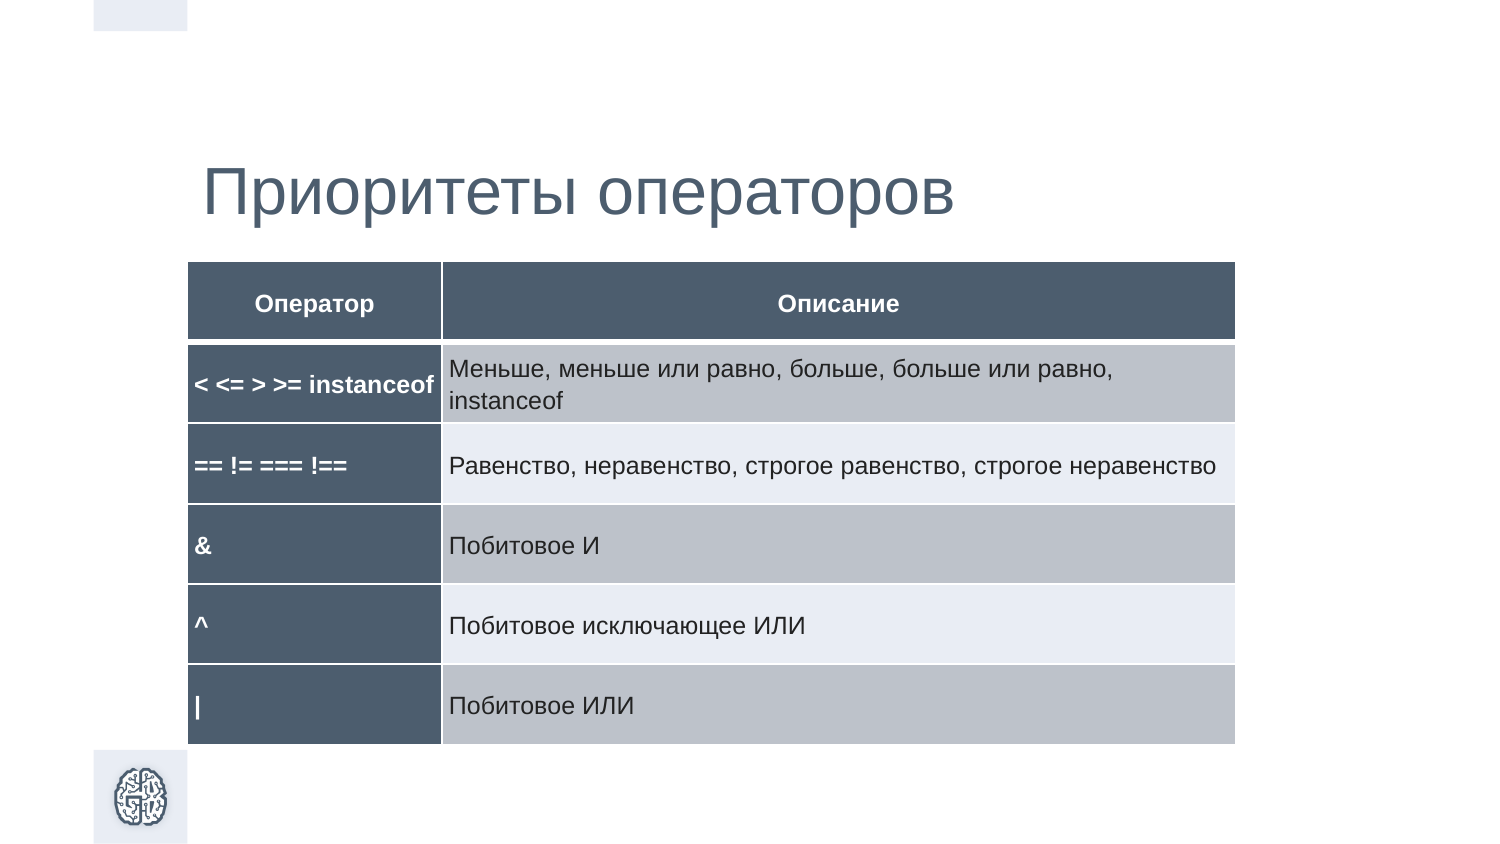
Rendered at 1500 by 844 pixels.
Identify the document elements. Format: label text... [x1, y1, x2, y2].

table_cell & [188, 505, 441, 583]
table_cell Побитовое ИЛИ [443, 665, 1235, 744]
table_cell Равенство, неравенство, строгое равенство, строгое неравенство [443, 424, 1235, 503]
picture [106, 760, 175, 834]
table_cell == != === !== [188, 424, 441, 503]
table_cell Побитовое И [443, 505, 1235, 583]
table_cell Меньше, меньше или равно, больше, больше или равно, instanceof [443, 345, 1235, 422]
table_cell Побитовое исключающее ИЛИ [443, 585, 1235, 663]
text_box Приоритеты операторов [187, 93, 1312, 282]
table_header Описание [443, 262, 1235, 339]
table_cell ^ [188, 585, 441, 663]
table_header Оператор [188, 262, 441, 339]
table_cell < <= > >= instanceof [188, 345, 441, 422]
table_cell | [188, 665, 441, 744]
